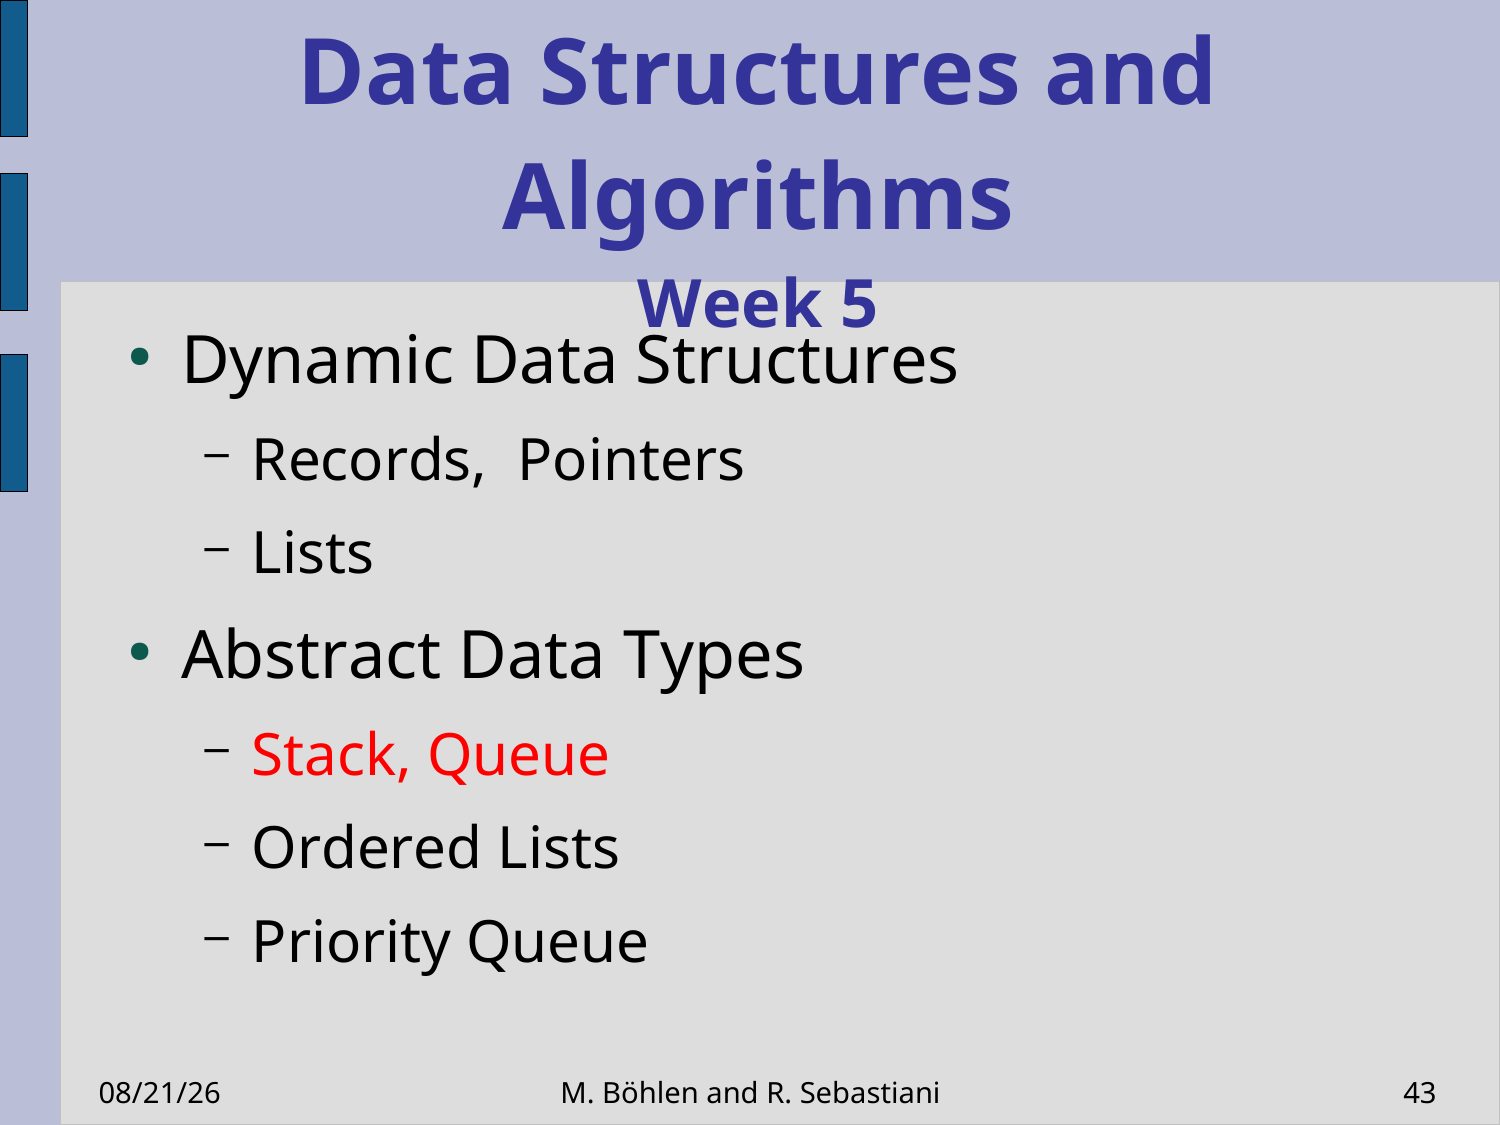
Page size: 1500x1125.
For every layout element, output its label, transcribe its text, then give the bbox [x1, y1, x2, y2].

list Dynamic Data Structures Records, Pointers Lists Abstract Data Types Stack, Queue Ordered Lists Priority Queue [110, 312, 1392, 1022]
title Data Structures and Algorithms Week 5 [58, 73, 1458, 280]
